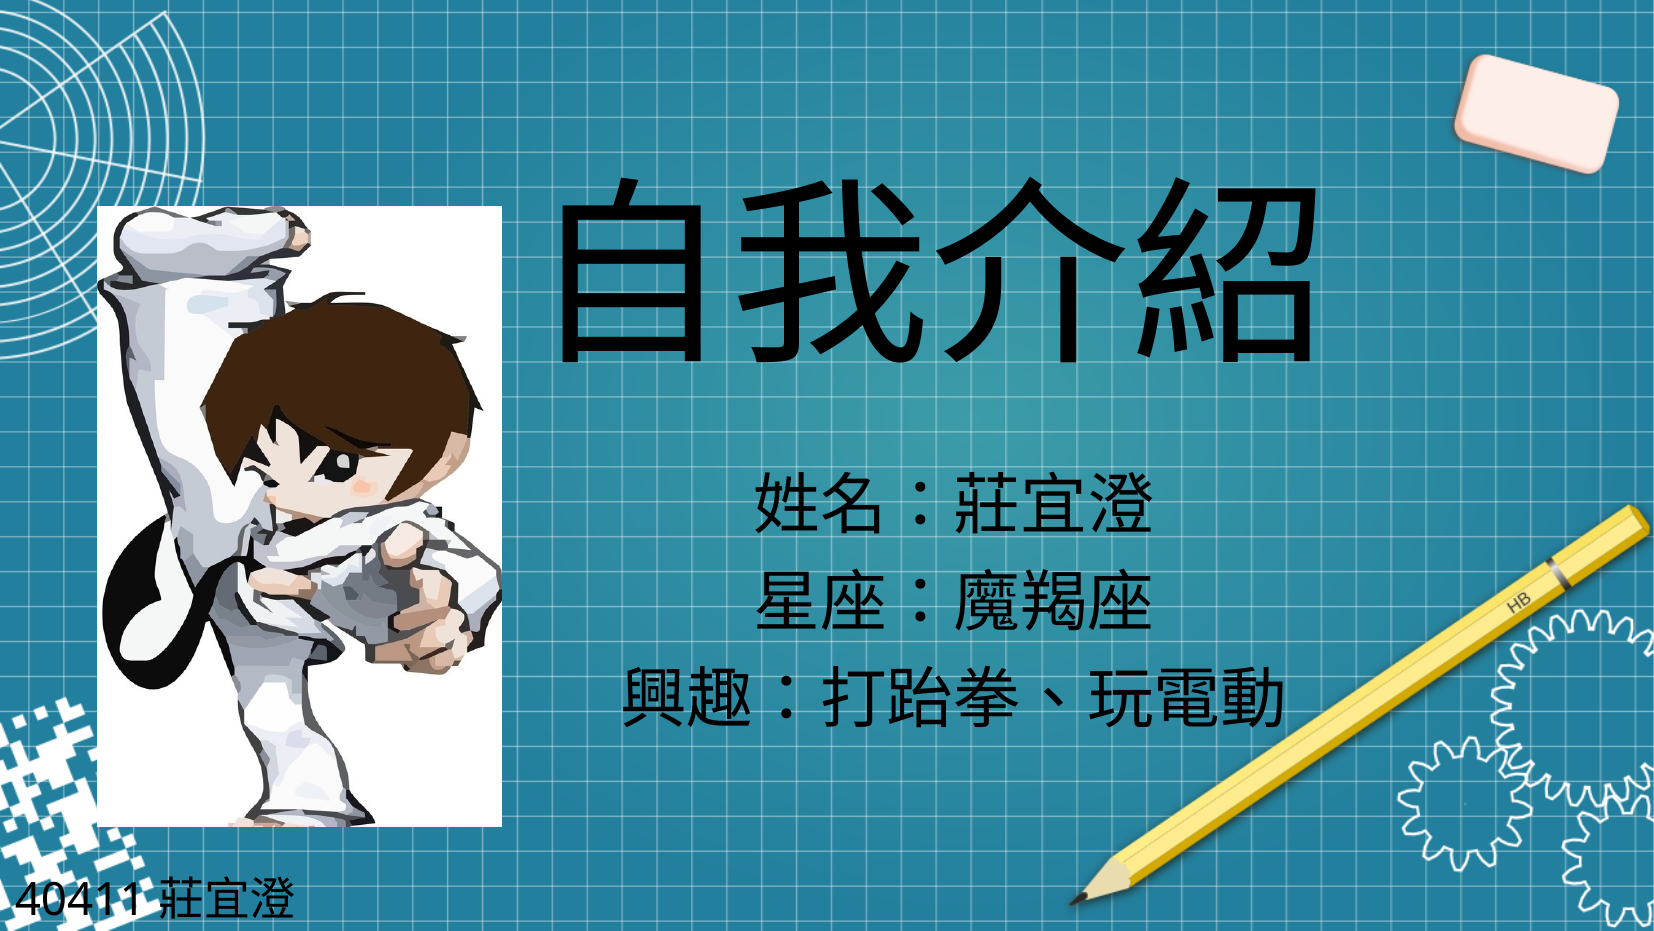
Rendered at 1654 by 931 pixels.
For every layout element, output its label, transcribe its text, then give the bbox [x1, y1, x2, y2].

title 自我介紹 [472, 59, 1388, 460]
subtitle 姓名：莊宜澄 星座：魔羯座 興趣：打跆拳、玩電動 [608, 383, 1300, 718]
picture [0, 0, 1654, 931]
text_box 40411莊宜澄 [0, 854, 325, 916]
